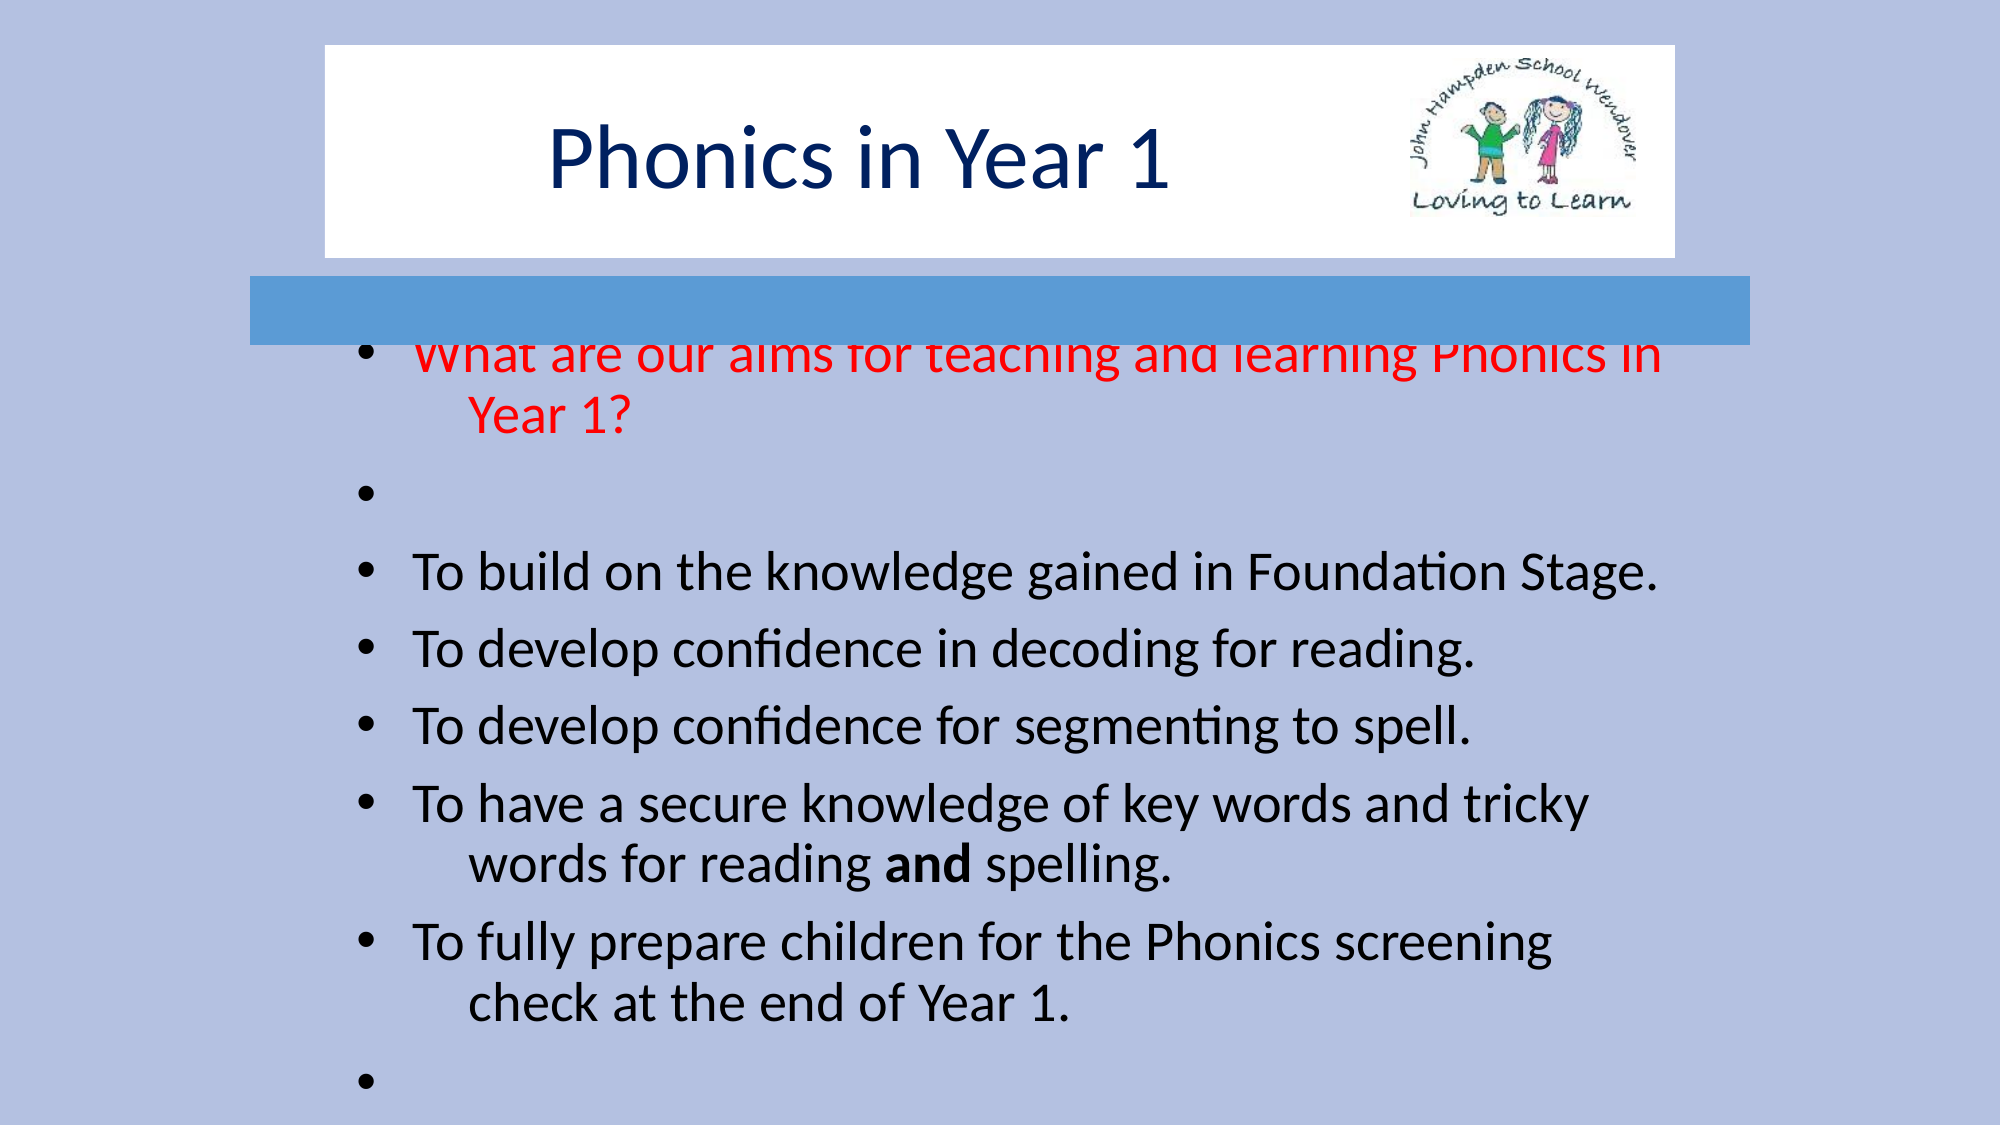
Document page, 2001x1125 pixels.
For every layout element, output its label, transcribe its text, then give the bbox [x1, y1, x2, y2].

table_header [417, 276, 472, 345]
table_header [250, 276, 309, 345]
table_header [861, 276, 917, 345]
table_header [806, 276, 861, 345]
table_header [1083, 276, 1139, 345]
table_header [1306, 276, 1361, 345]
table_header [1028, 276, 1083, 345]
table_header [1639, 276, 1695, 345]
table_header [528, 276, 583, 345]
table_header [972, 276, 1028, 345]
table_header [583, 276, 639, 345]
table_header [1528, 276, 1584, 345]
table_header [1250, 276, 1306, 345]
table_header [694, 276, 750, 345]
title Phonics in Year 1 [324, 45, 1675, 258]
table_header [472, 276, 528, 345]
table_header [1584, 276, 1639, 345]
table_header [639, 276, 694, 345]
table_header [309, 276, 361, 345]
picture [1410, 58, 1636, 217]
table_header [917, 276, 972, 345]
table_header [750, 276, 806, 345]
table_header [1139, 276, 1195, 345]
table_header [361, 276, 417, 345]
table_header [1195, 276, 1250, 345]
table_header [1472, 276, 1528, 345]
table_header [1695, 276, 1750, 345]
table_header [1417, 276, 1472, 345]
table_header [1361, 276, 1417, 345]
list What are our aims for teaching and learning Phonics in Year 1? To build on the knowledge gained in Foundation Stage. To develop confidence in decoding for reading. To develop confidence for segmenting to spell. To have a secure knowledge of key words and tricky words for reading and spelling. To fully prepare children for the Phonics screening check at the end of Year 1. [341, 345, 1692, 1043]
